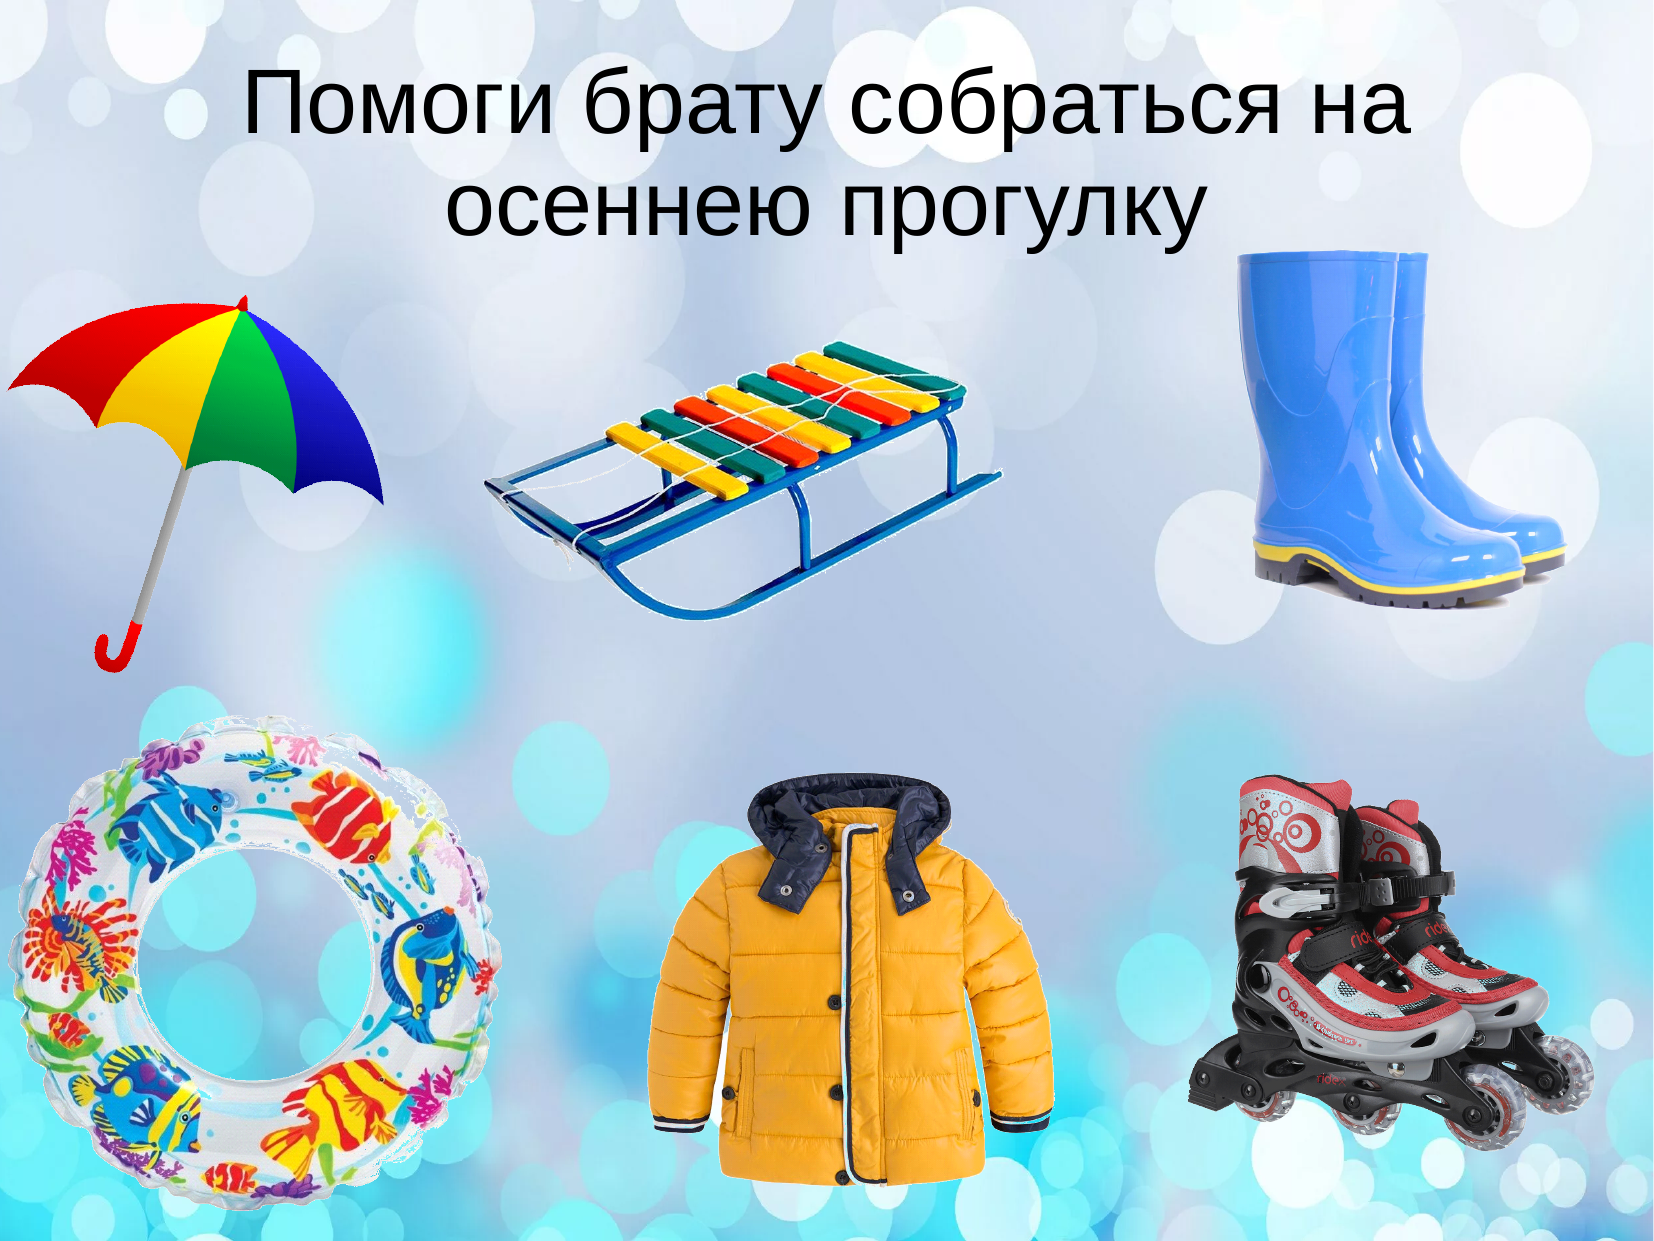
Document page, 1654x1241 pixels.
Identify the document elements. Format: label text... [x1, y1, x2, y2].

title Помоги брату собраться на осеннею прогулку [82, 49, 1571, 257]
picture [0, 0, 1654, 1241]
